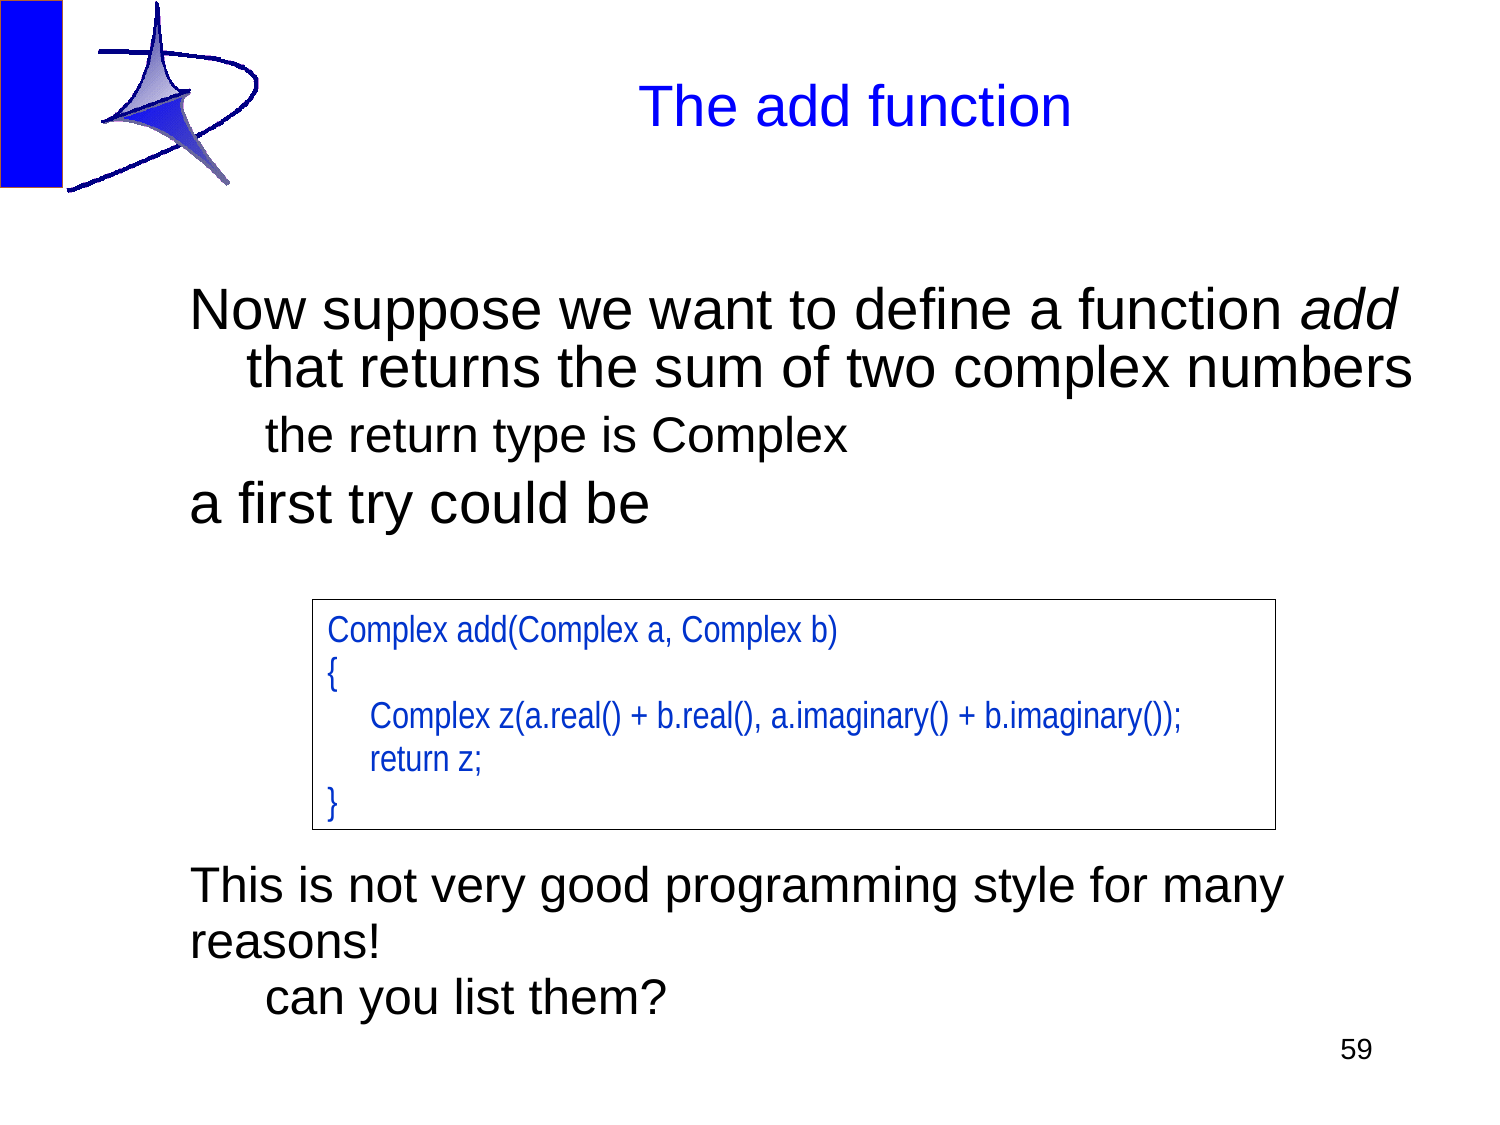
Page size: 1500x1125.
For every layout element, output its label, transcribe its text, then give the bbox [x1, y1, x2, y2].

text_box Complex add(Complex a, Complex b) { Complex z(a.real() + b.real(), a.imaginary() + b.imaginary()); return z; } [312, 599, 1276, 830]
title The add function [262, 24, 1450, 188]
list Now suppose we want to define a function add that returns the sum of two complex numbers the return type is Complex a first try could be [174, 275, 1450, 626]
picture [62, 0, 263, 197]
text_box This is not very good programming style for many reasons! can you list them? [174, 849, 1450, 1013]
